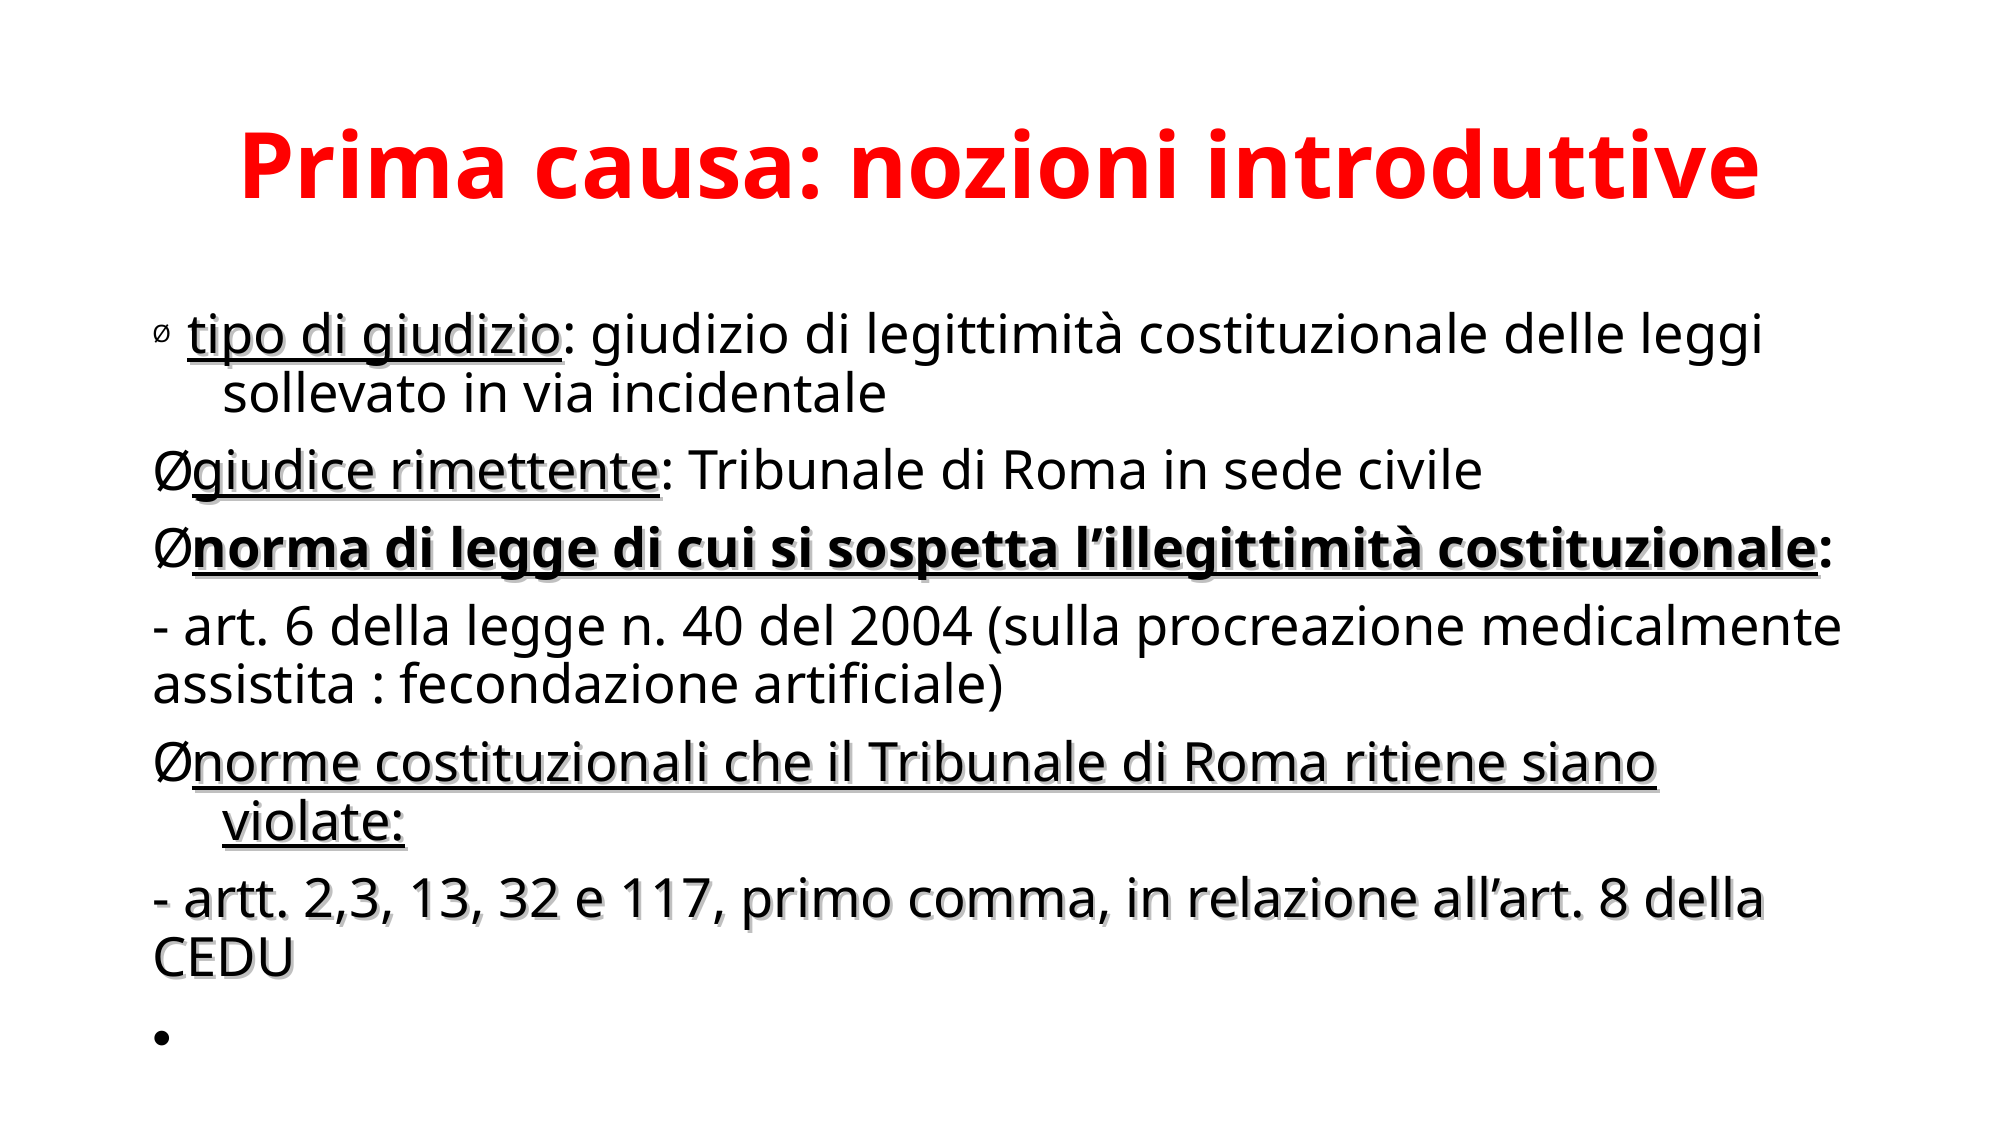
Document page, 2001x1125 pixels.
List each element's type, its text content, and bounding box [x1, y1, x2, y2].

title Prima causa: nozioni introduttive [137, 59, 1863, 278]
list tipo di giudizio: giudizio di legittimità costituzionale delle leggi sollevato in via incidentale giudice rimettente: Tribunale di Roma in sede civile norma di legge di cui si sospetta l’illegittimità costituzionale: - art. 6 della legge n. 40 del 2004 (sulla procreazione medicalmente assistita : fecondazione artificiale) norme costituzionali che il Tribunale di Roma ritiene siano violate: - artt. 2,3, 13, 32 e 117, primo comma, in relazione all’art. 8 della CEDU [137, 299, 1863, 1014]
